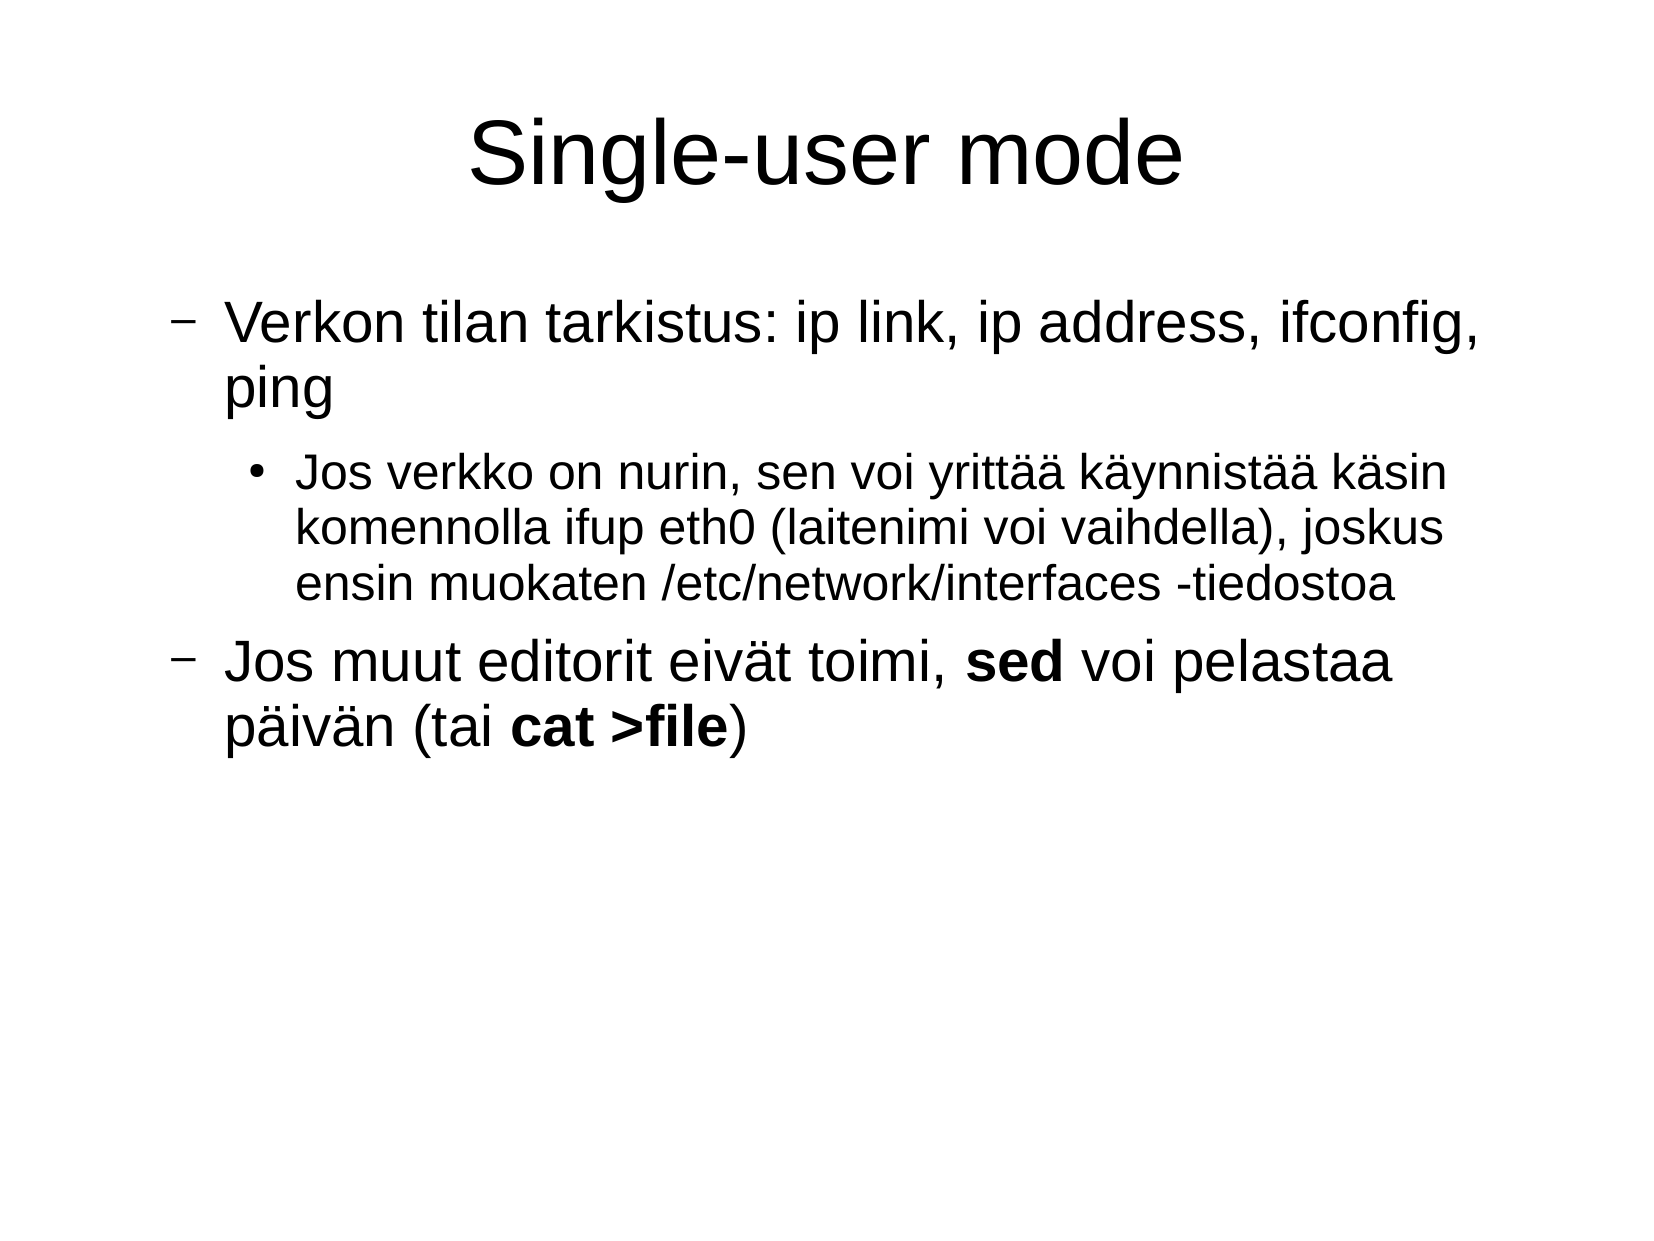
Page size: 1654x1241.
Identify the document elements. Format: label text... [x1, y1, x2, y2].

title Single-user mode [82, 49, 1571, 257]
list Verkon tilan tarkistus: ip link, ip address, ifconfig, ping Jos verkko on nurin, sen voi yrittää käynnistää käsin komennolla ifup eth0 (laitenimi voi vaihdella), joskus ensin muokaten /etc/network/interfaces -tiedostoa Jos muut editorit eivät toimi, sed voi pelastaa päivän (tai cat >file) [82, 290, 1571, 1010]
